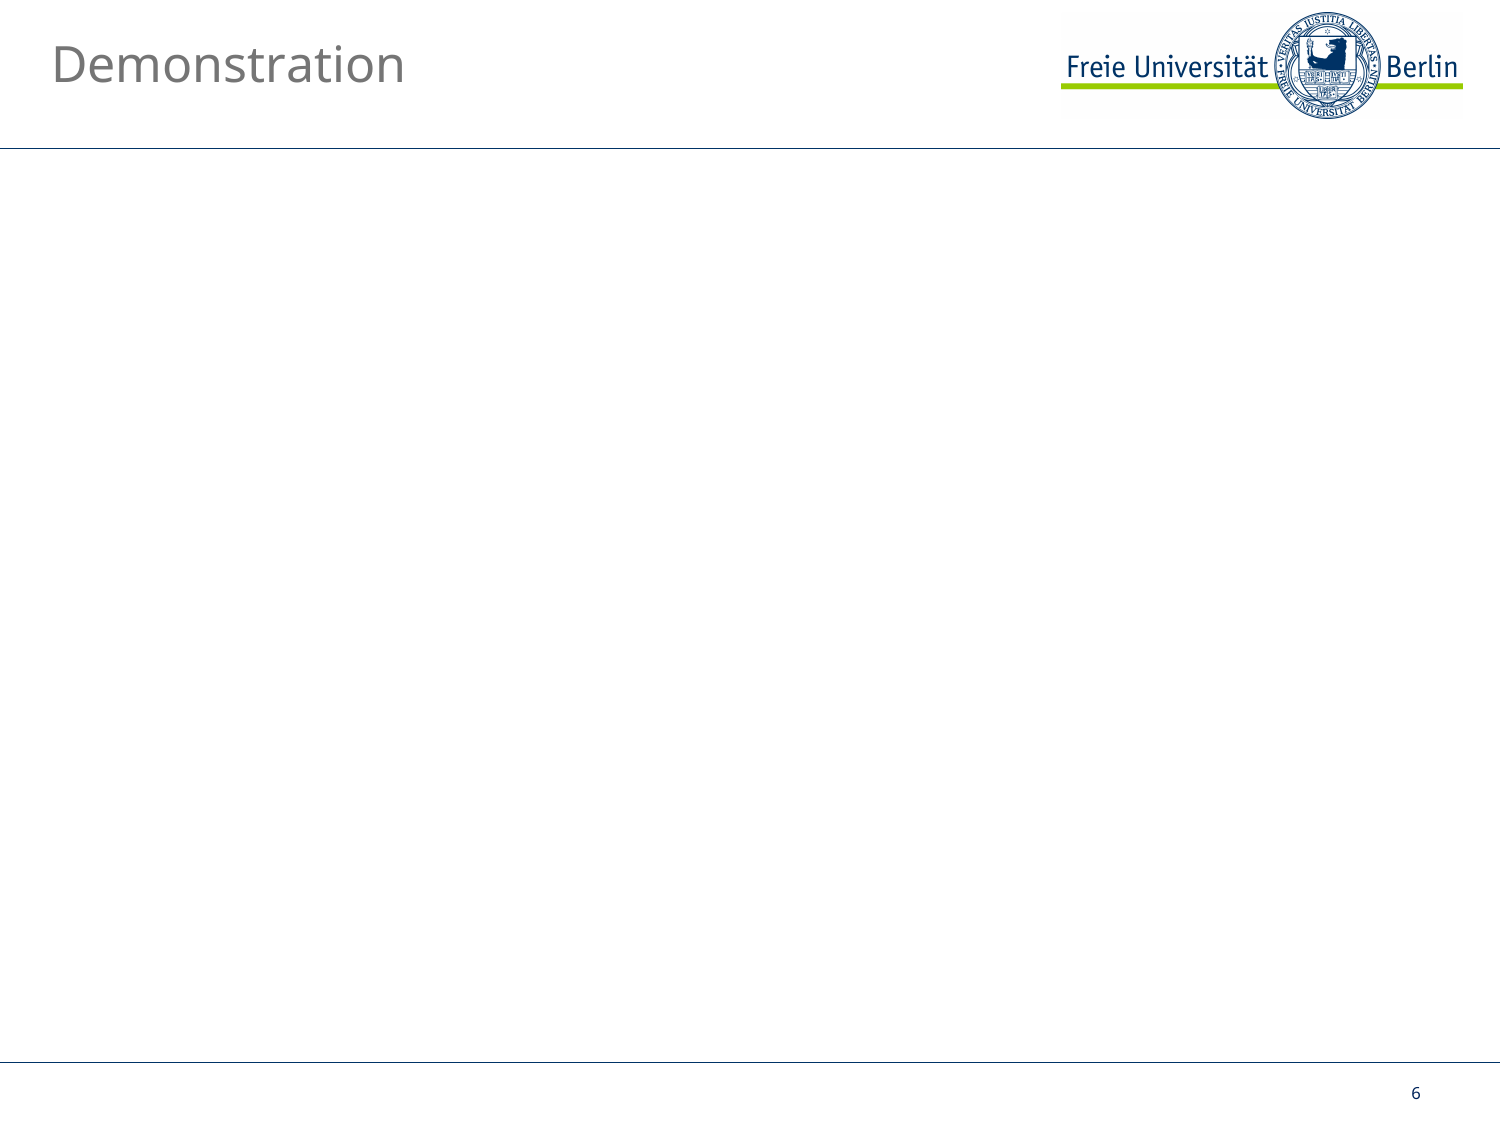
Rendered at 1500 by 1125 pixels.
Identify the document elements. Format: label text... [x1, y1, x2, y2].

picture [1061, 12, 1463, 119]
title Demonstration [51, 37, 1238, 93]
